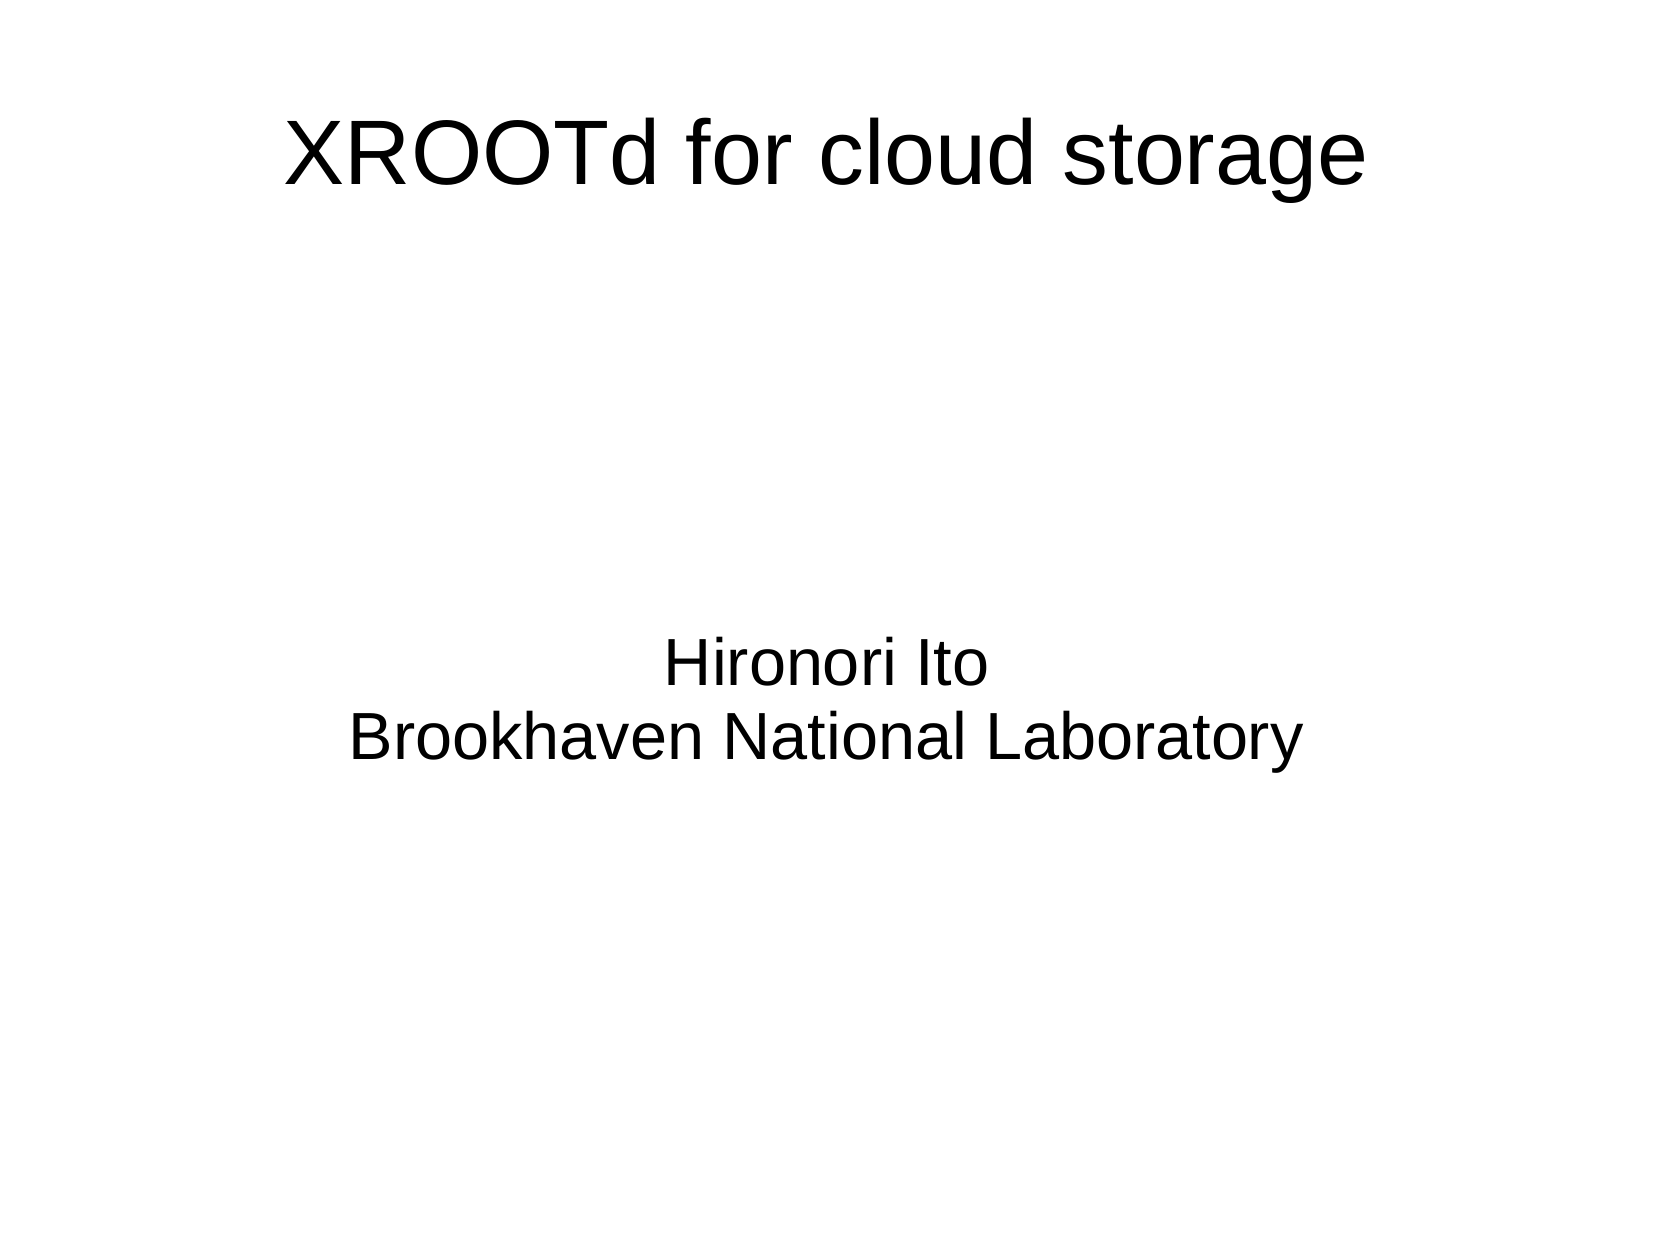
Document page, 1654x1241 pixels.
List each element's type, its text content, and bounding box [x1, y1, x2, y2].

subtitle Hironori Ito Brookhaven National Laboratory [82, 290, 1571, 1109]
title XROOTd for cloud storage [82, 49, 1571, 257]
